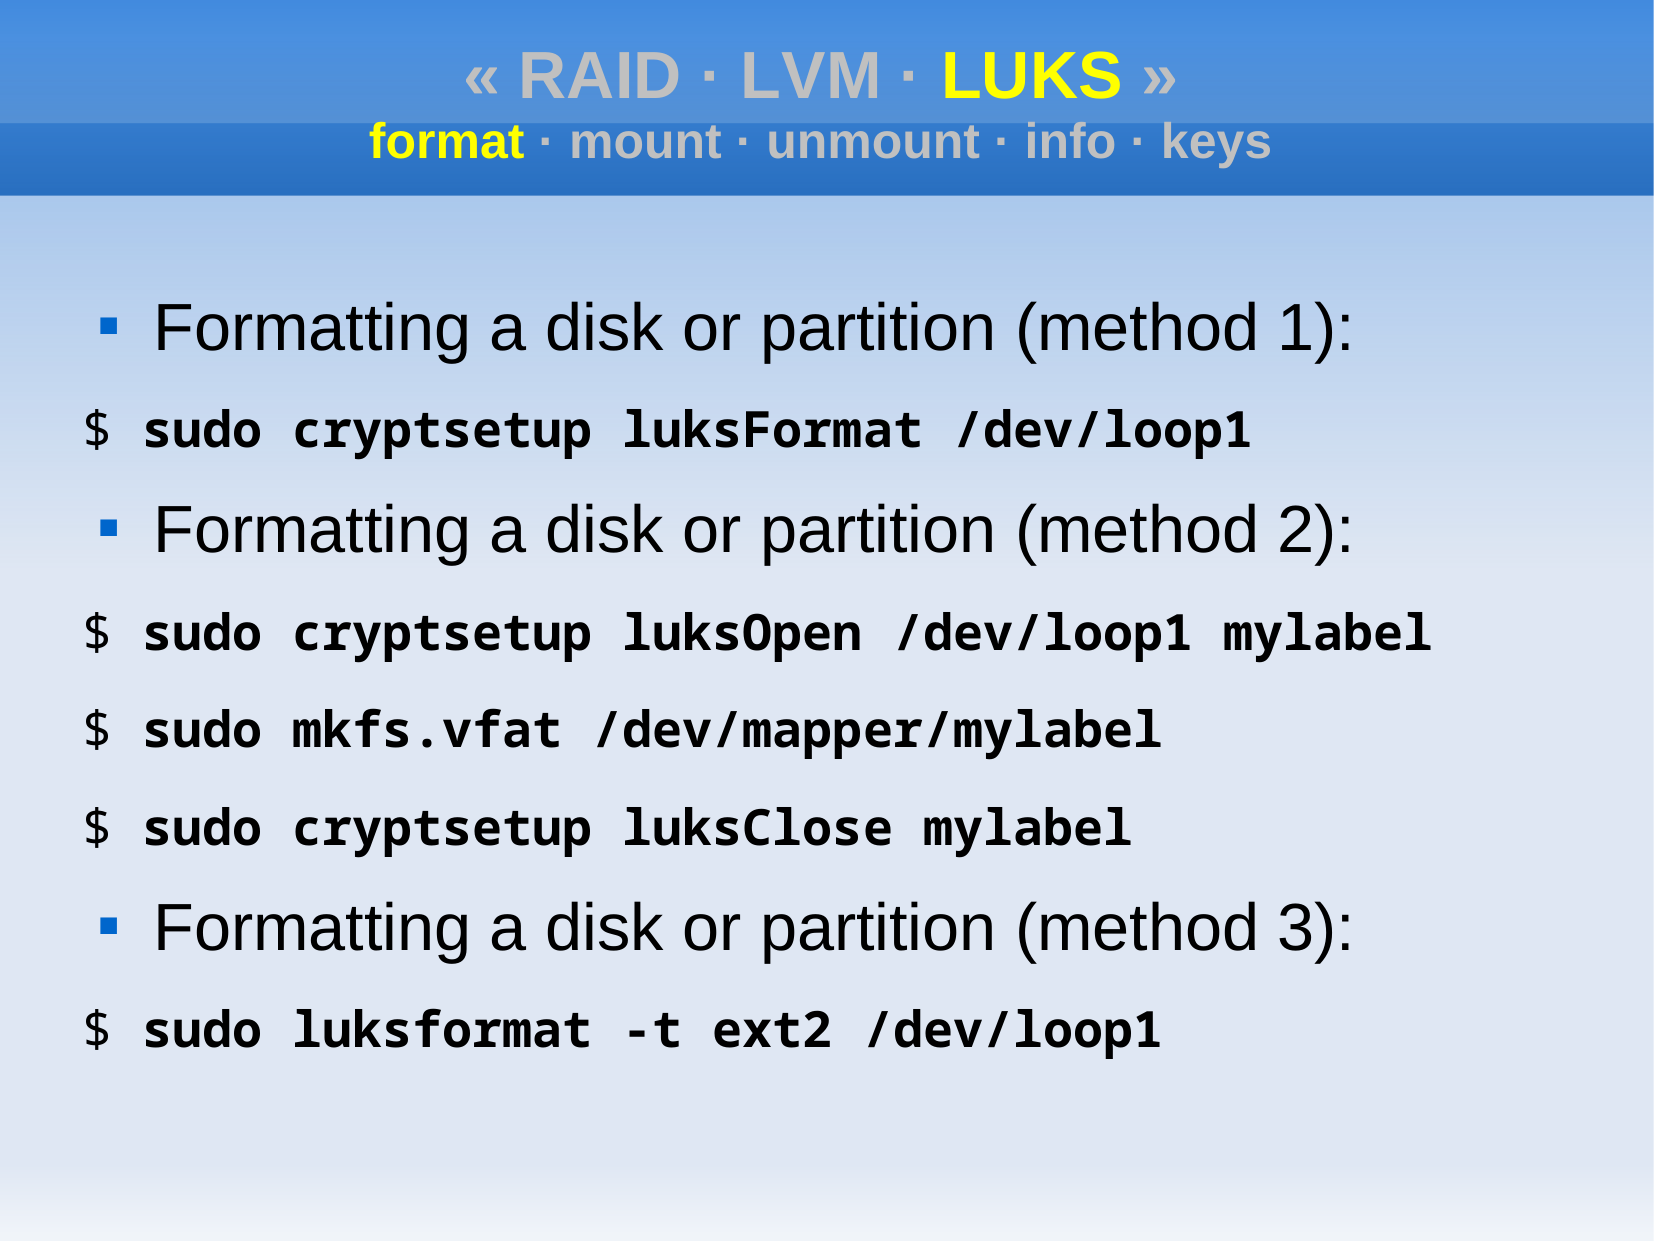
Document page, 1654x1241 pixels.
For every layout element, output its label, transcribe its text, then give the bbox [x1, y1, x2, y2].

title « RAID · LVM · LUKS » format · mount · unmount · info · keys [76, 0, 1565, 208]
picture [0, 0, 1654, 1241]
list Formatting a disk or partition (method 1): $ sudo cryptsetup luksFormat /dev/loop1 Formatting a disk or partition (method 2): $ sudo cryptsetup luksOpen /dev/loop1 mylabel $ sudo mkfs.vfat /dev/mapper/mylabel $ sudo cryptsetup luksClose mylabel Formatting a disk or partition (method 3): $ sudo luksformat -t ext2 /dev/loop1 [82, 290, 1571, 1109]
